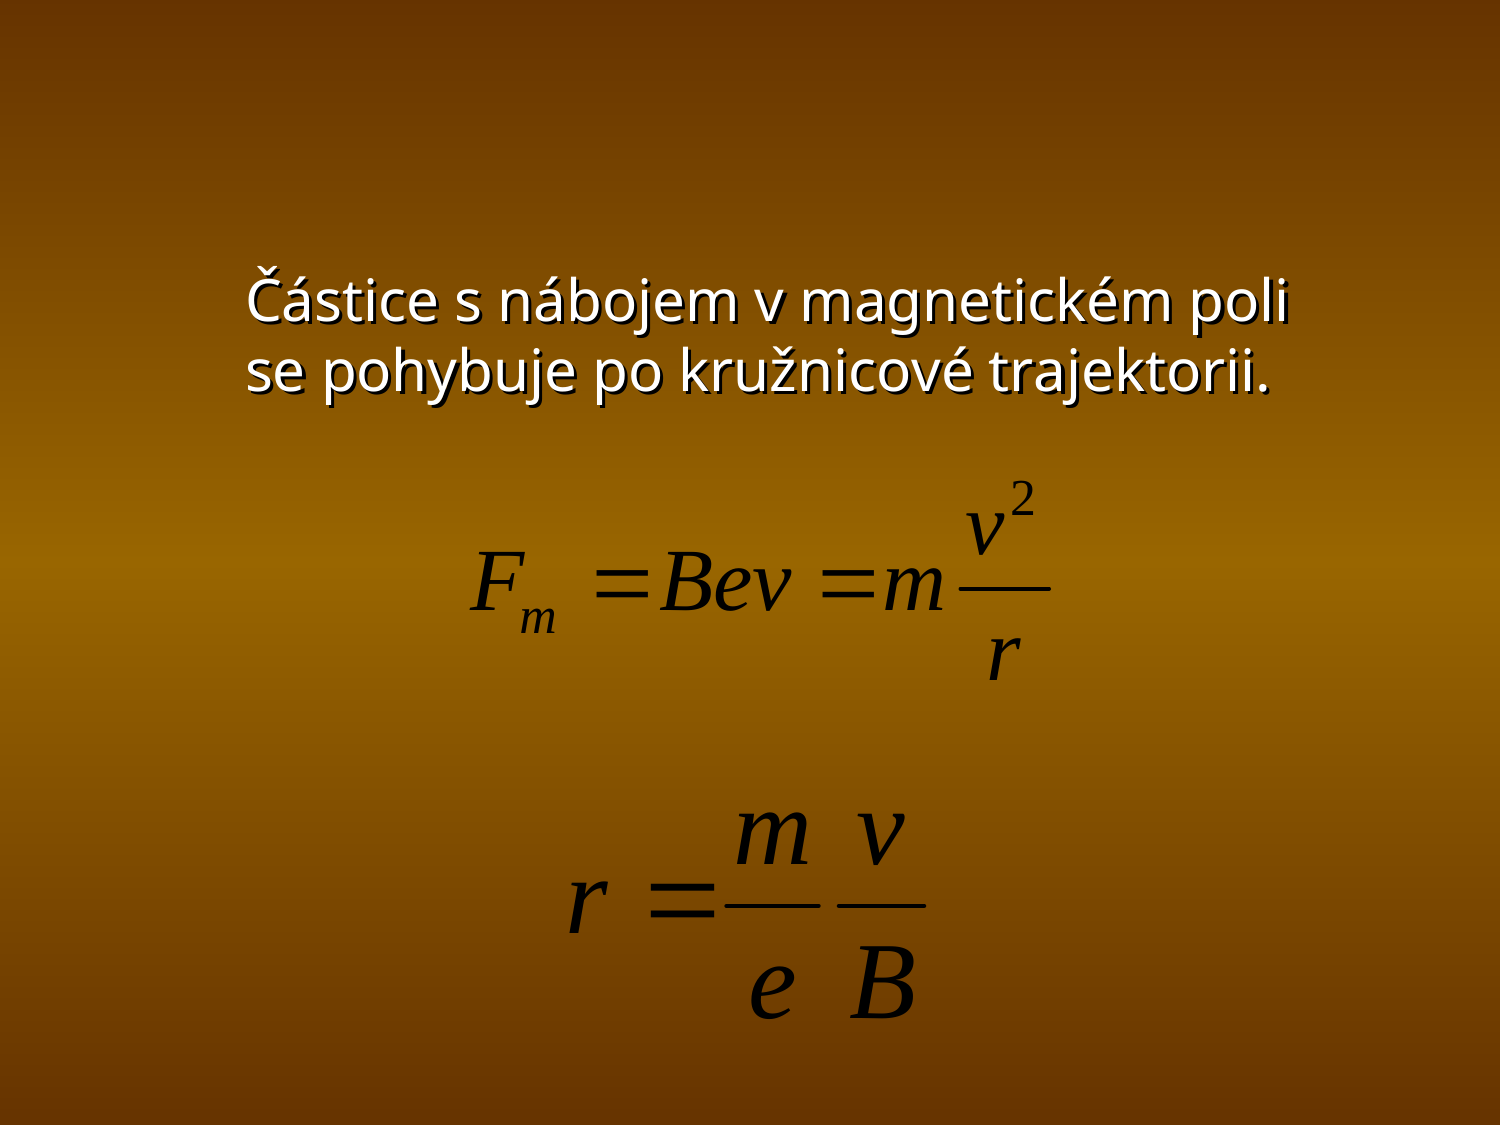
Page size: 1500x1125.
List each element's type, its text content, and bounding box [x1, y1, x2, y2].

chart [454, 455, 1070, 700]
text_box Částice s nábojem v magnetickém poli se pohybuje po kružnicové trajektorii. [230, 255, 1341, 411]
chart [549, 759, 951, 1043]
